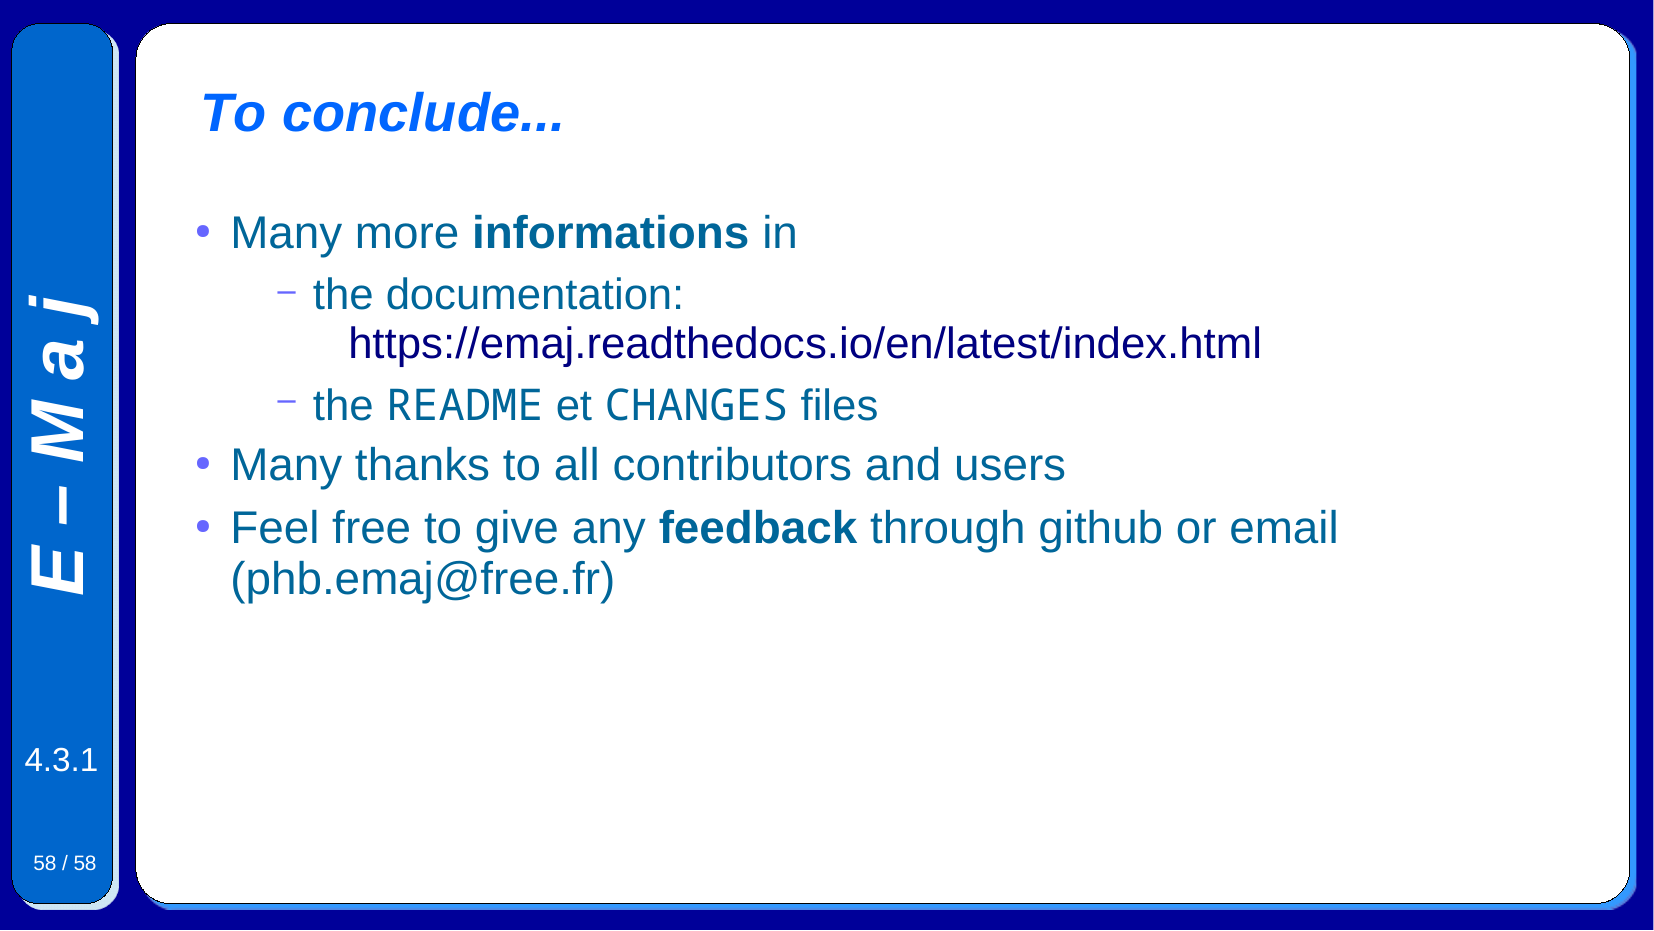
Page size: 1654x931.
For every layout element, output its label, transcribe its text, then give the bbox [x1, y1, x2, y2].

title To conclude... [200, 34, 1575, 191]
list Many more informations in the documentation: https://emaj.readthedocs.io/en/latest/index.html the README et CHANGES files Many thanks to all contributors and users Feel free to give any feedback through github or email (phb.emaj@free.fr) [177, 206, 1587, 827]
